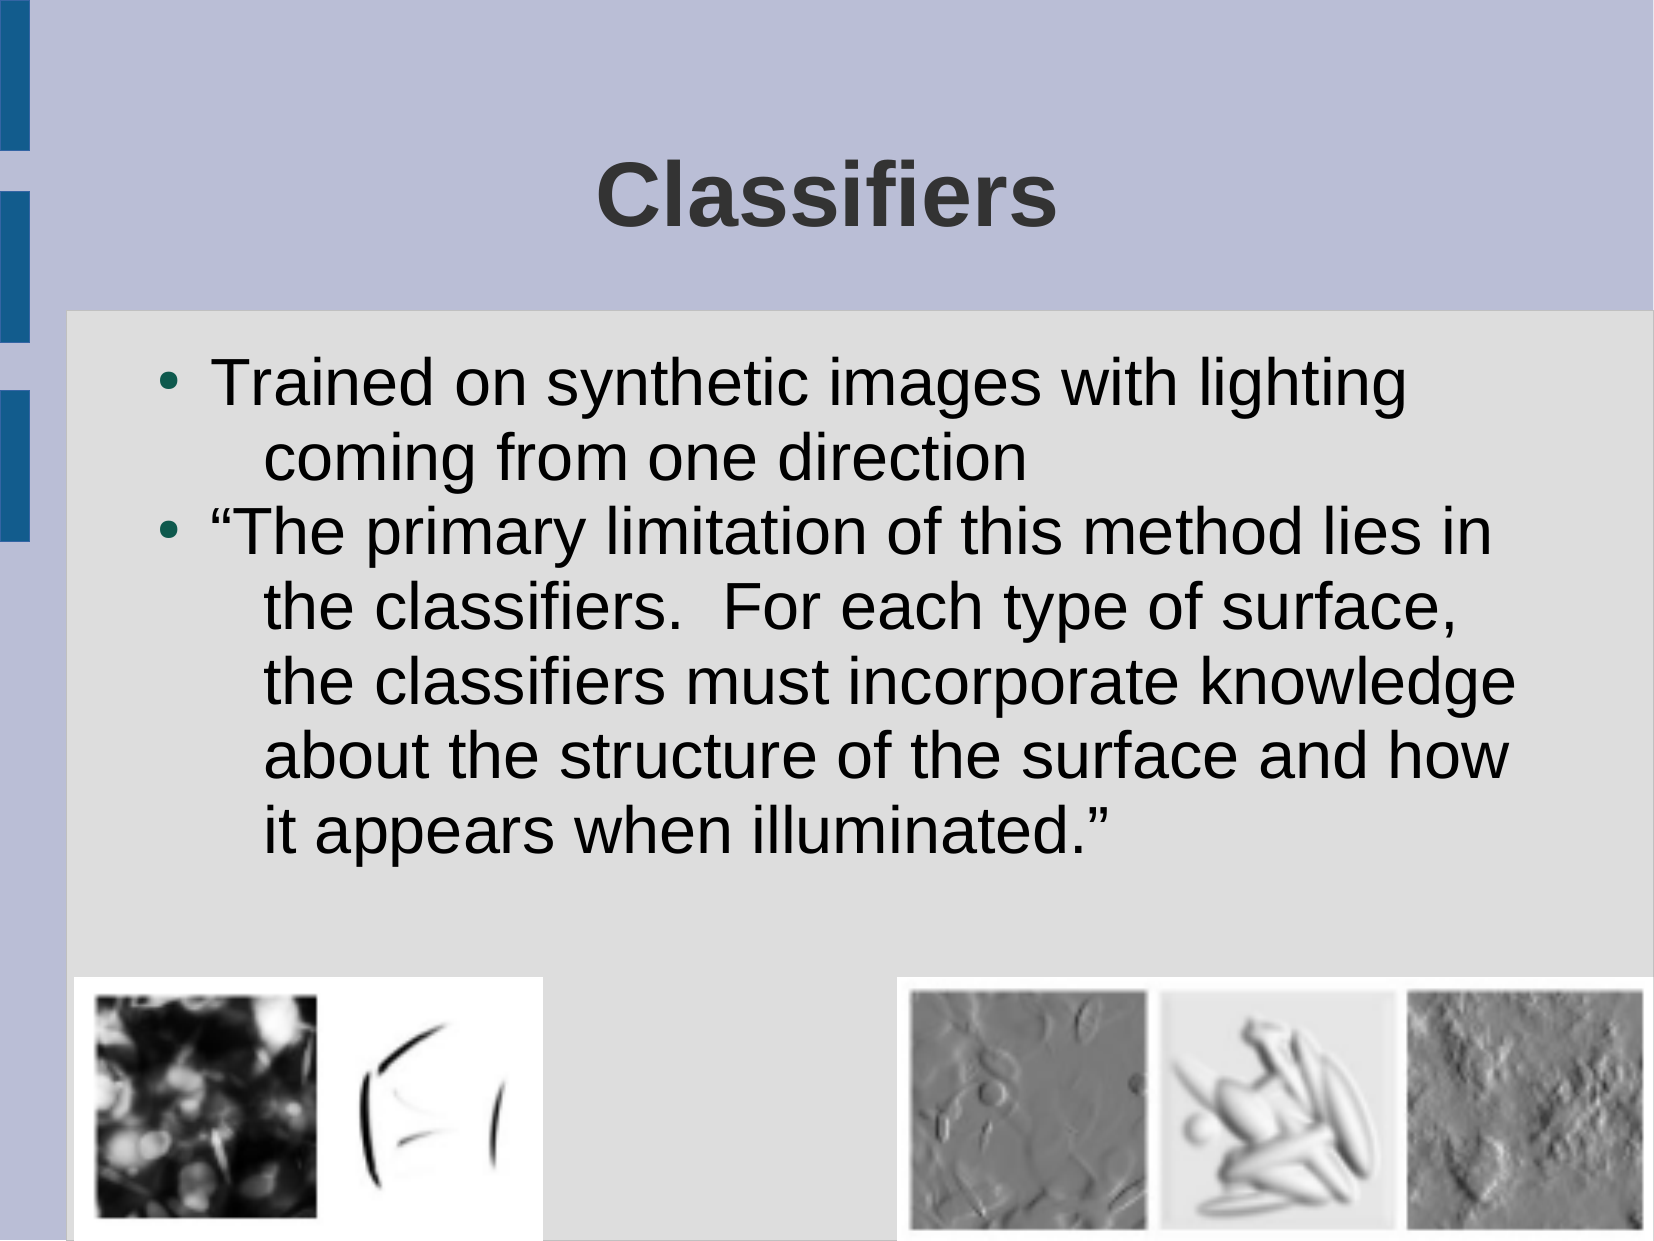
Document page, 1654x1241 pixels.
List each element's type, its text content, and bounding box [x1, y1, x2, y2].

list Trained on synthetic images with lighting coming from one direction “The primary limitation of this method lies in the classifiers. For each type of surface, the classifiers must incorporate knowledge about the structure of the surface and how it appears when illuminated.” [121, 344, 1534, 1112]
title Classifiers [121, 98, 1534, 291]
picture [74, 977, 543, 1241]
picture [897, 977, 1654, 1241]
